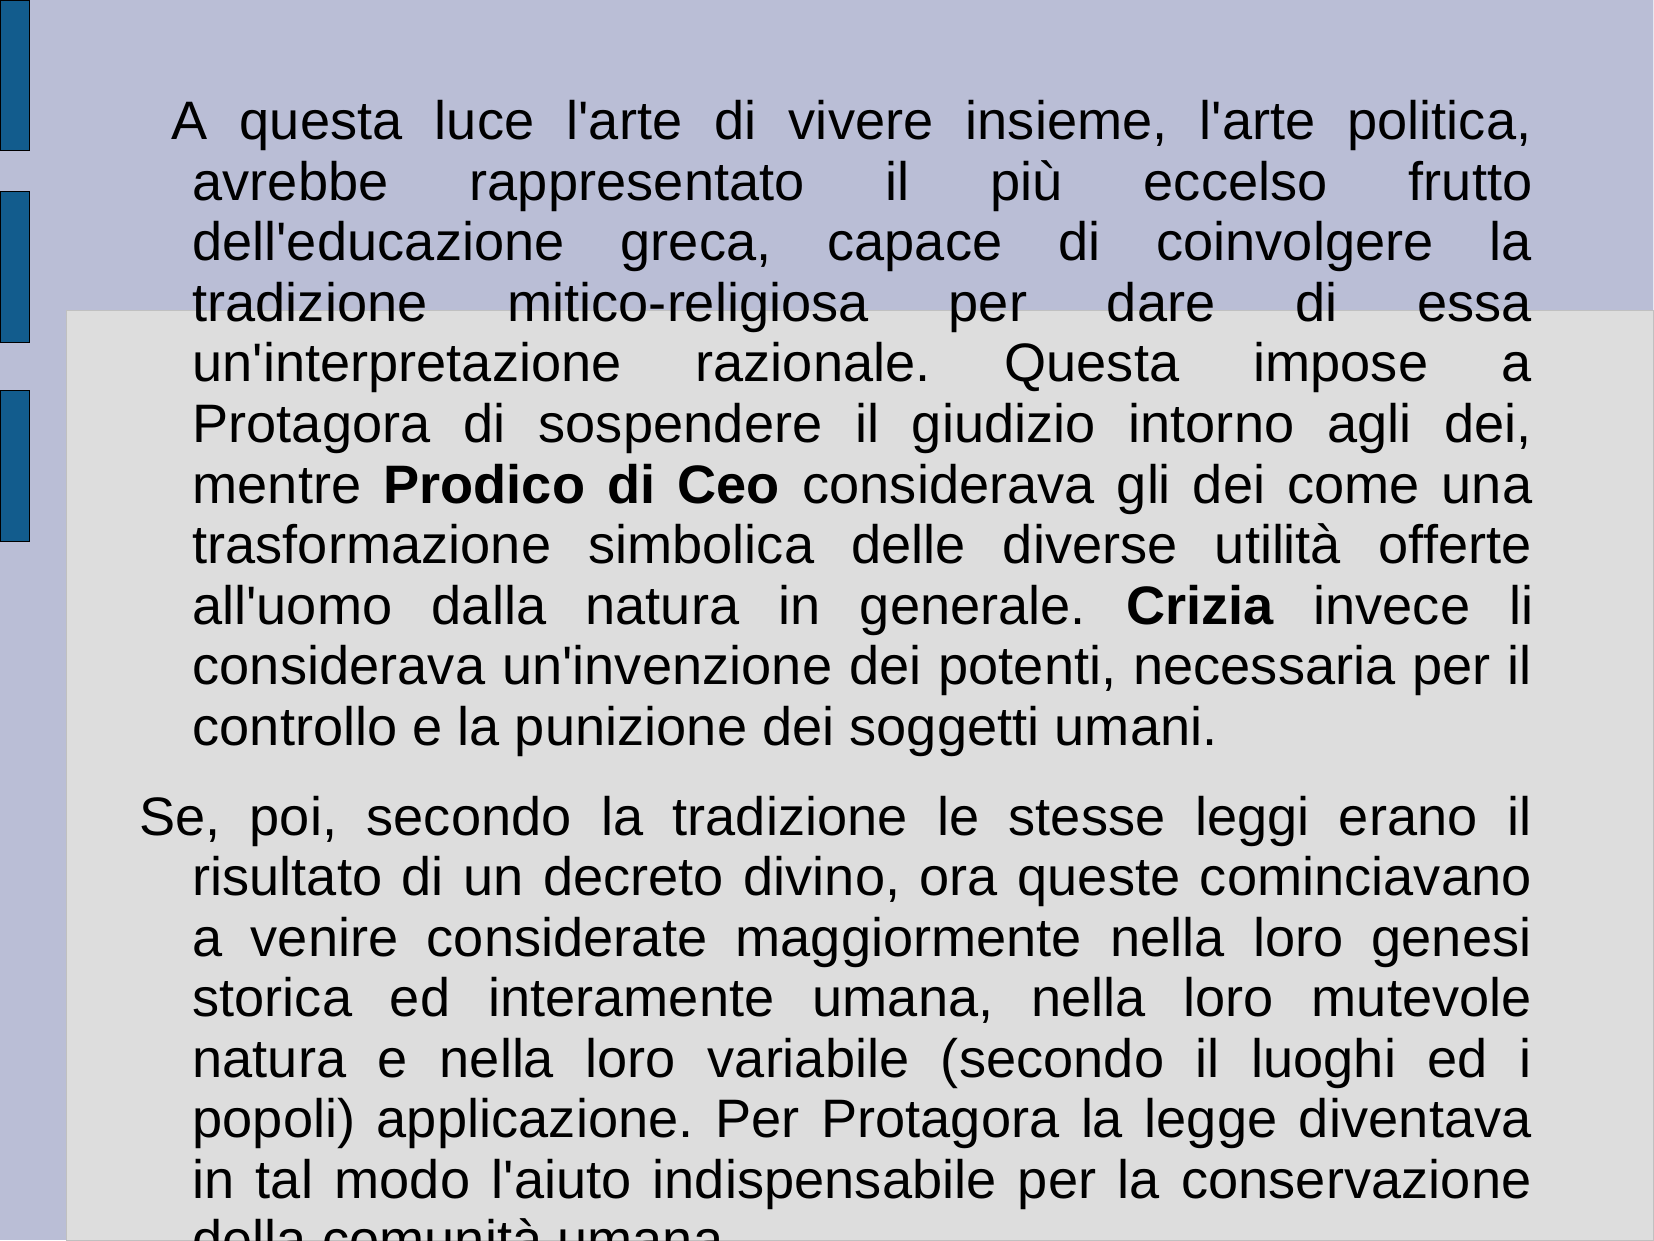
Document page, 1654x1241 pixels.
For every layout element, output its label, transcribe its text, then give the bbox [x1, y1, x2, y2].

list A questa luce l'arte di vivere insieme, l'arte politica, avrebbe rappresentato il più eccelso frutto dell'educazione greca, capace di coinvolgere la tradizione mitico-religiosa per dare di essa un'interpretazione razionale. Questa impose a Protagora di sospendere il giudizio intorno agli dei, mentre Prodico di Ceo considerava gli dei come una trasformazione simbolica delle diverse utilità offerte all'uomo dalla natura in generale. Crizia invece li considerava un'invenzione dei potenti, necessaria per il controllo e la punizione dei soggetti umani. Se, poi, secondo la tradizione le stesse leggi erano il risultato di un decreto divino, ora queste cominciavano a venire considerate maggiormente nella loro genesi storica ed interamente umana, nella loro mutevole natura e nella loro variabile (secondo il luoghi ed i popoli) applicazione. Per Protagora la legge diventava in tal modo l'aiuto indispensabile per la conservazione della comunità umana. [121, 90, 1534, 1214]
